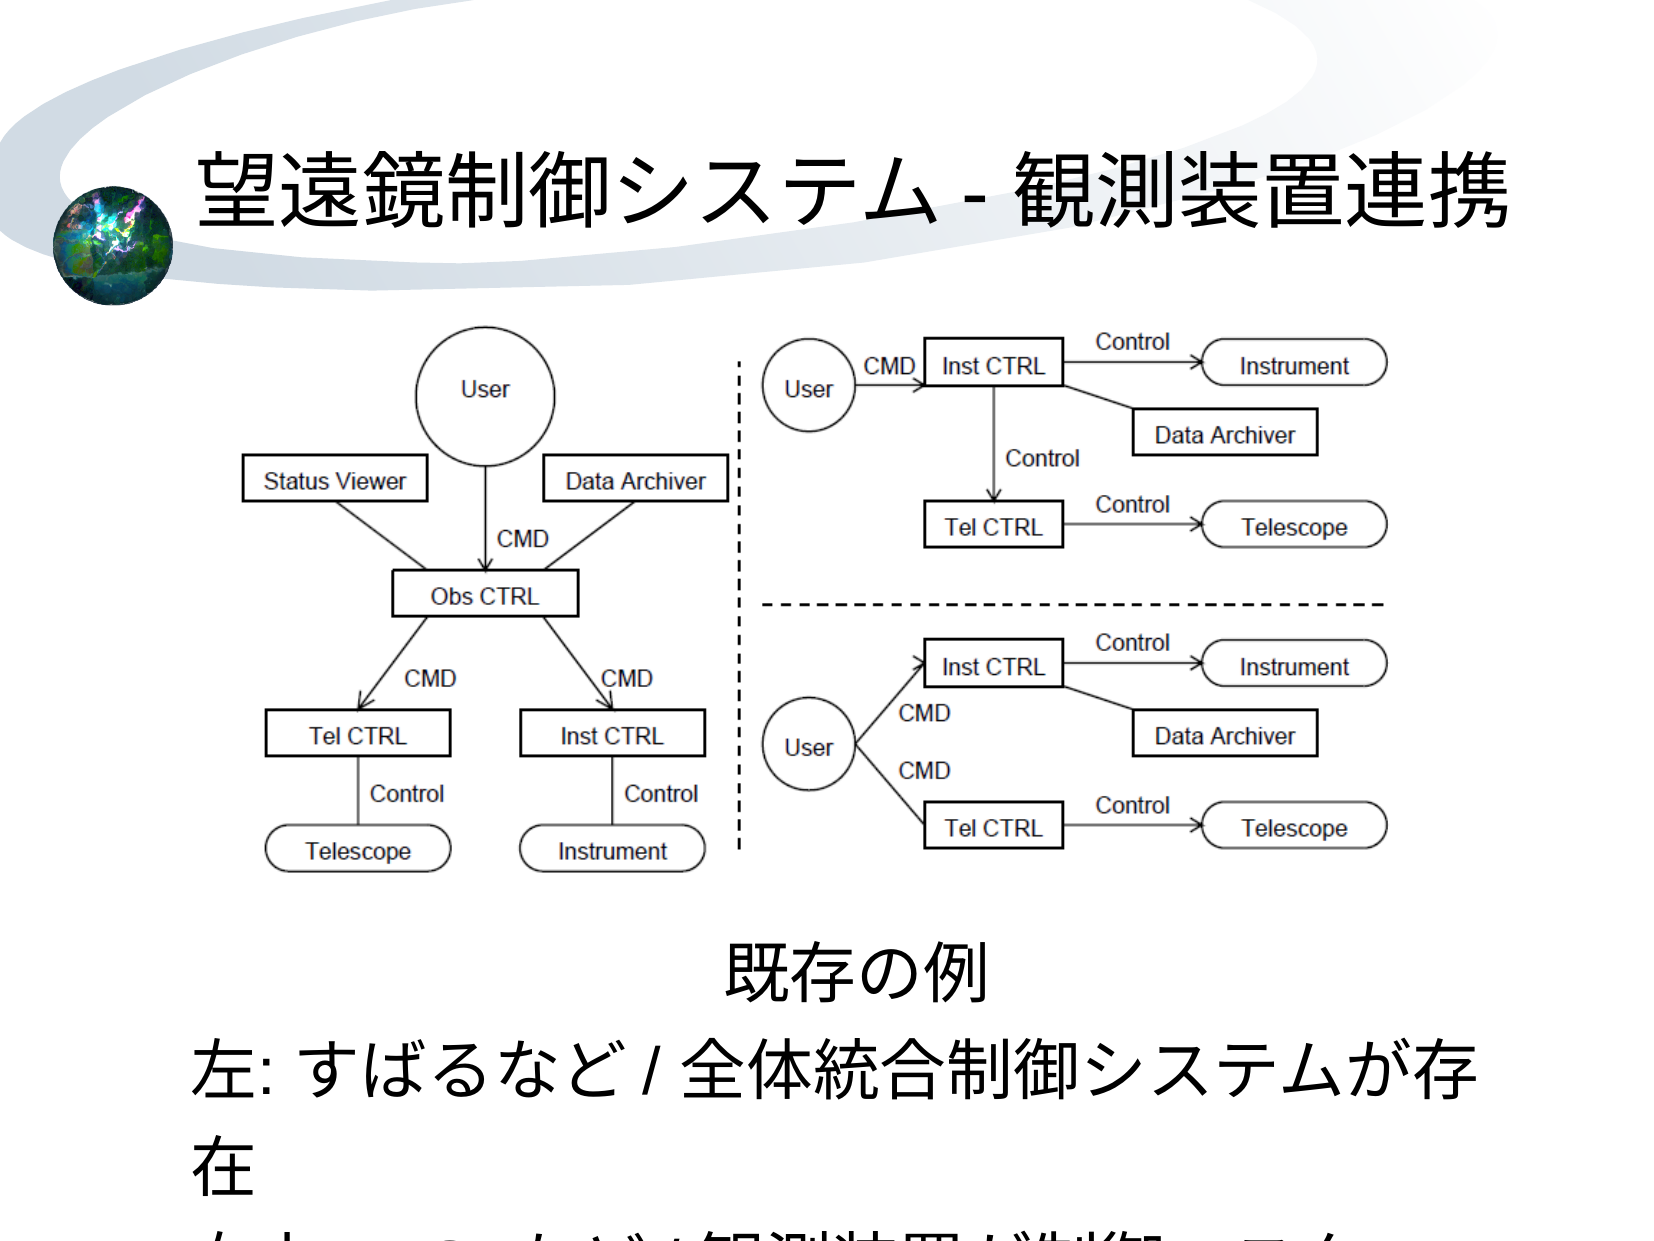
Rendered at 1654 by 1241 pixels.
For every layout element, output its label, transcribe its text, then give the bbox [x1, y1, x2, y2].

picture [43, 175, 182, 314]
text_box 望遠鏡制御システム - 観測装置連携 [180, 117, 1527, 226]
picture [229, 291, 1411, 890]
text_box 既存の例 左: すばるなど / 全体統合制御システムが存在 右上: IRSFなど / 観測装置が制御マスター 右下: UH88など / すべてが独立 [175, 912, 1538, 1219]
